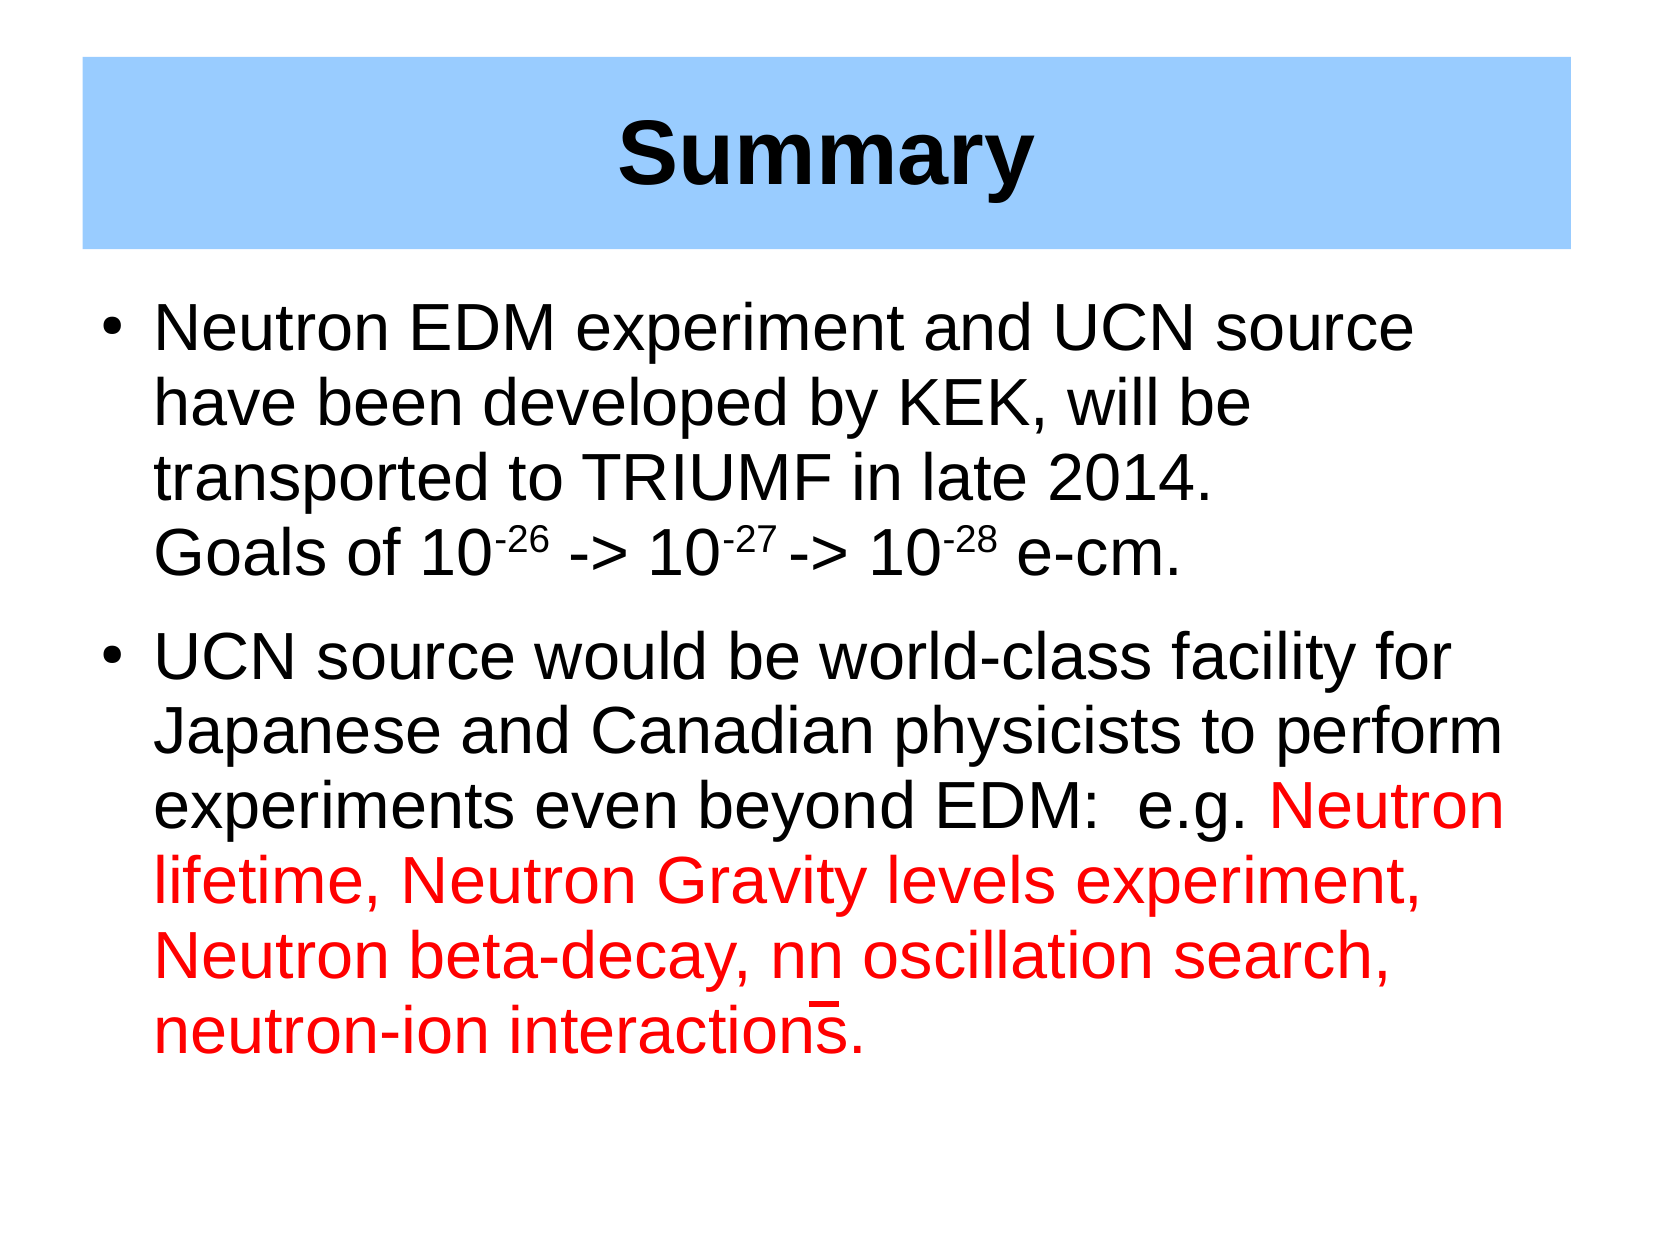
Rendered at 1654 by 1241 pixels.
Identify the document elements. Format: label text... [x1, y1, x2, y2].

title Summary [82, 56, 1571, 250]
list Neutron EDM experiment and UCN source have been developed by KEK, will be transported to TRIUMF in late 2014. Goals of 10-26 -> 10-27 -> 10-28 e-cm. UCN source would be world-class facility for Japanese and Canadian physicists to perform experiments even beyond EDM: e.g. Neutron lifetime, Neutron Gravity levels experiment, Neutron beta-decay, nn oscillation search, neutron-ion interactions. [82, 290, 1571, 1151]
